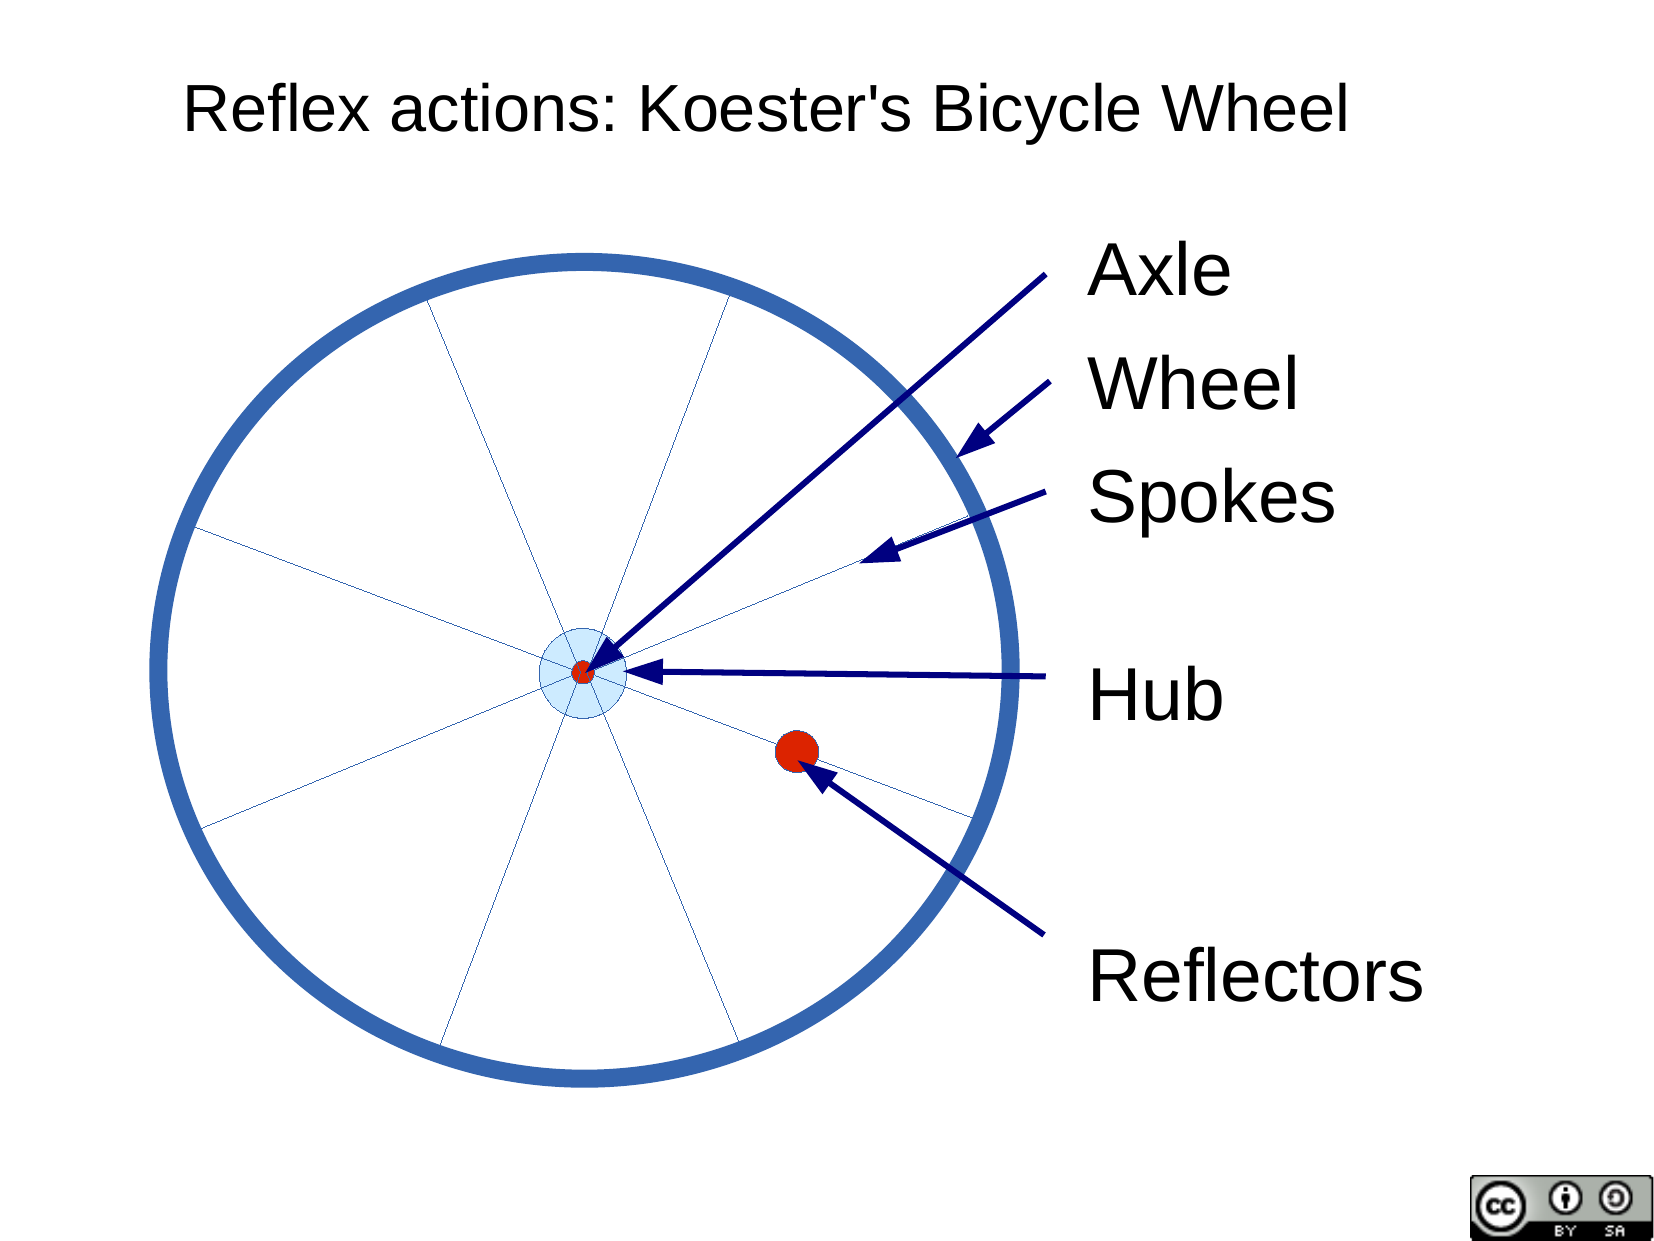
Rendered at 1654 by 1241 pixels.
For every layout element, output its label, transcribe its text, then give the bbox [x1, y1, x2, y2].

list Axle Wheel Spokes Hub Reflectors [1016, 227, 1623, 1032]
picture [1470, 1175, 1654, 1241]
text_box [158, 261, 1011, 1079]
text_box Reflex actions: Koester's Bicycle Wheel [167, 63, 1369, 154]
